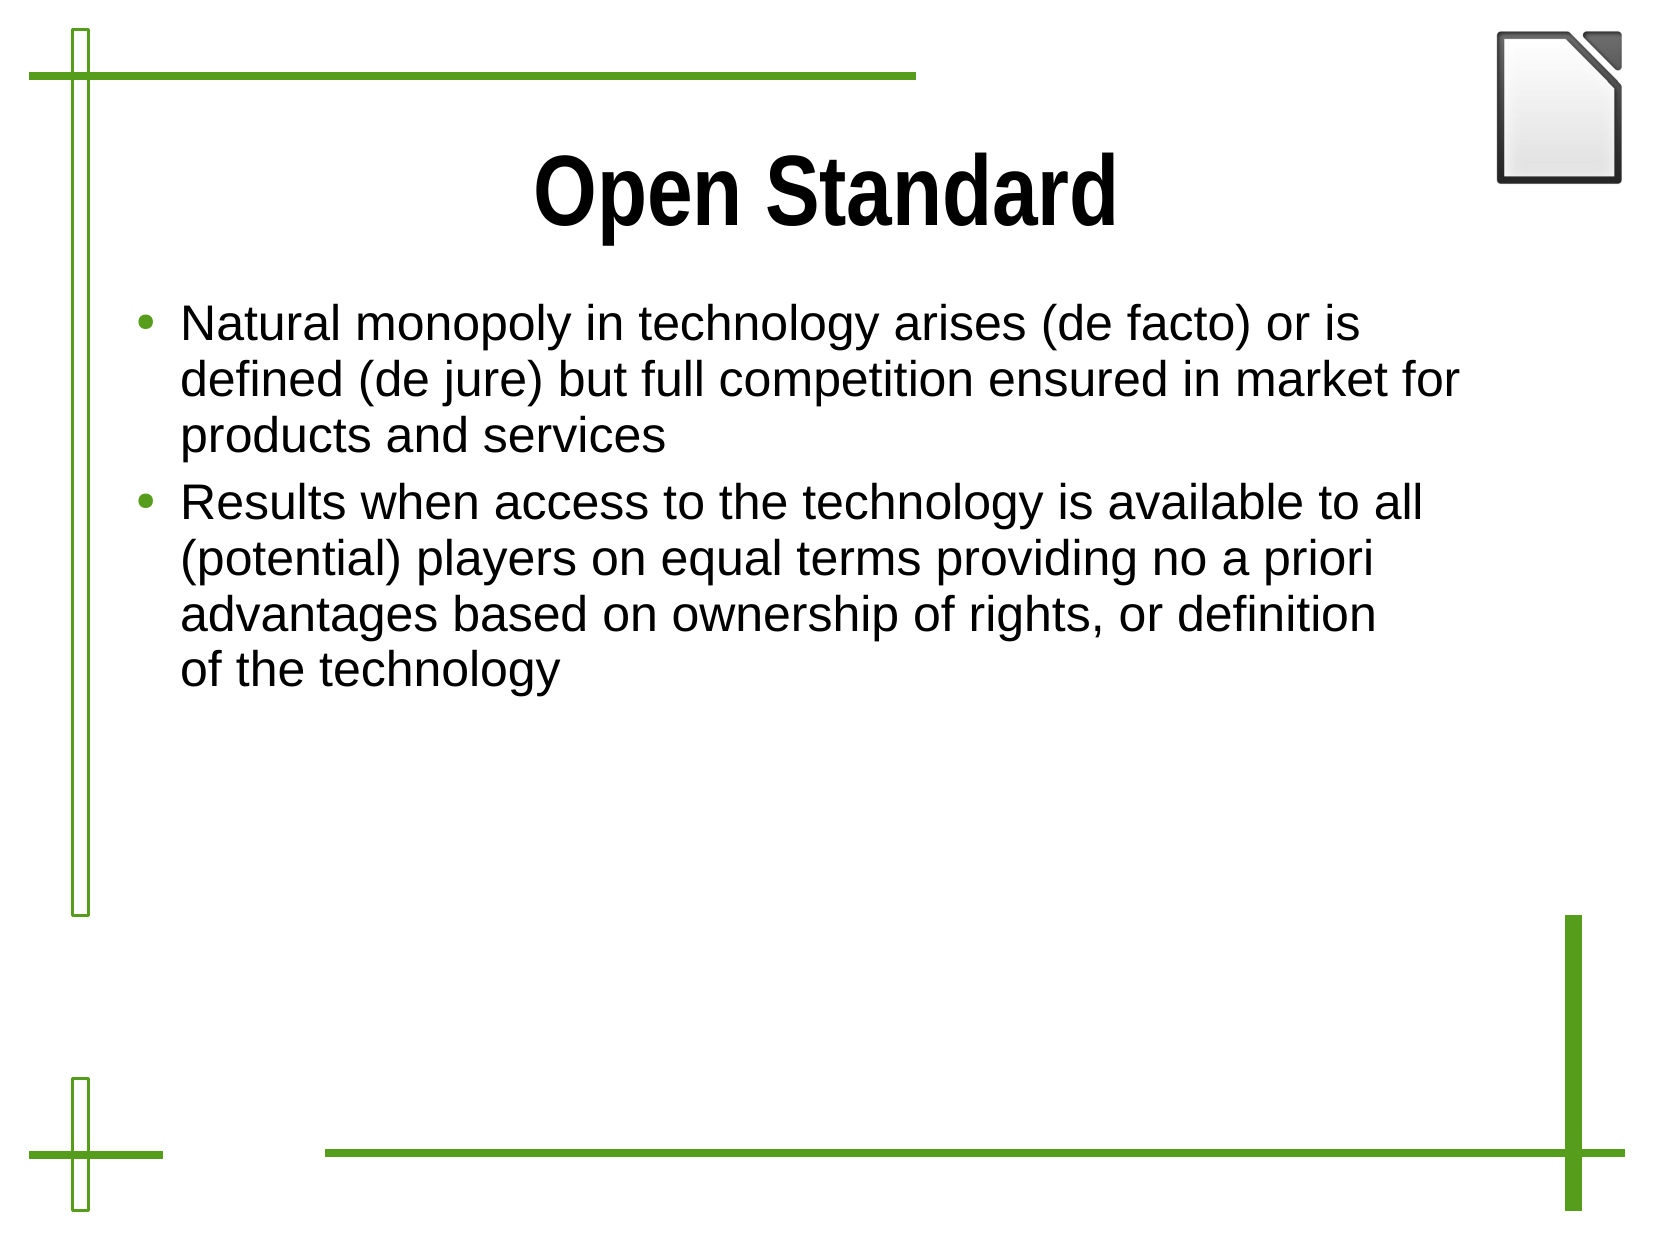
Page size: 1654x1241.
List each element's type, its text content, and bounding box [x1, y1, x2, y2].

picture [1494, 29, 1624, 186]
title Open Standard [118, 118, 1536, 260]
list Natural monopoly in technology arises (de facto) or is defined (de jure) but full competition ensured in market for products and services Results when access to the technology is available to all (potential) players on equal terms providing no a priori advantages based on ownership of rights, or definition of the technology [118, 295, 1536, 1123]
